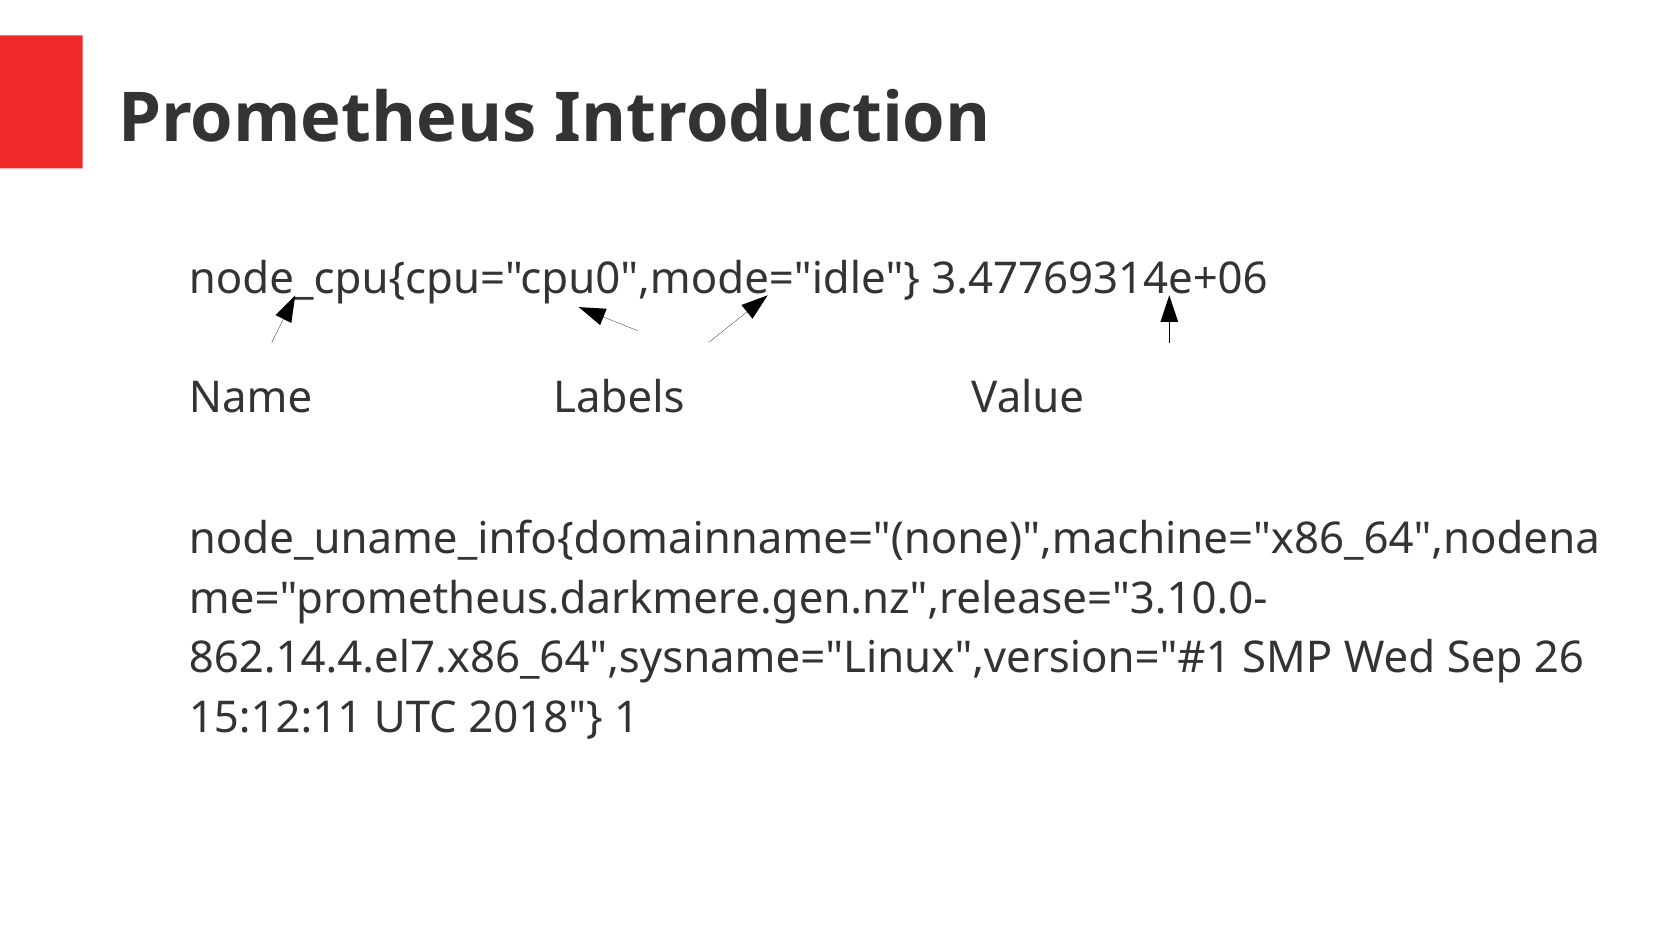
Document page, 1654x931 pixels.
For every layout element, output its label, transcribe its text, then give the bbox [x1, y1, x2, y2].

title Prometheus Introduction [118, 37, 1571, 165]
list node_cpu{cpu="cpu0",mode="idle"} 3.47769314e+06 Name Labels Value node_uname_info{domainname="(none)",machine="x86_64",nodename="prometheus.darkmere.gen.nz",release="3.10.0-862.14.4.el7.x86_64",sysname="Linux",version="#1 SMP Wed Sep 26 15:12:11 UTC 2018"} 1 [118, 165, 1630, 839]
